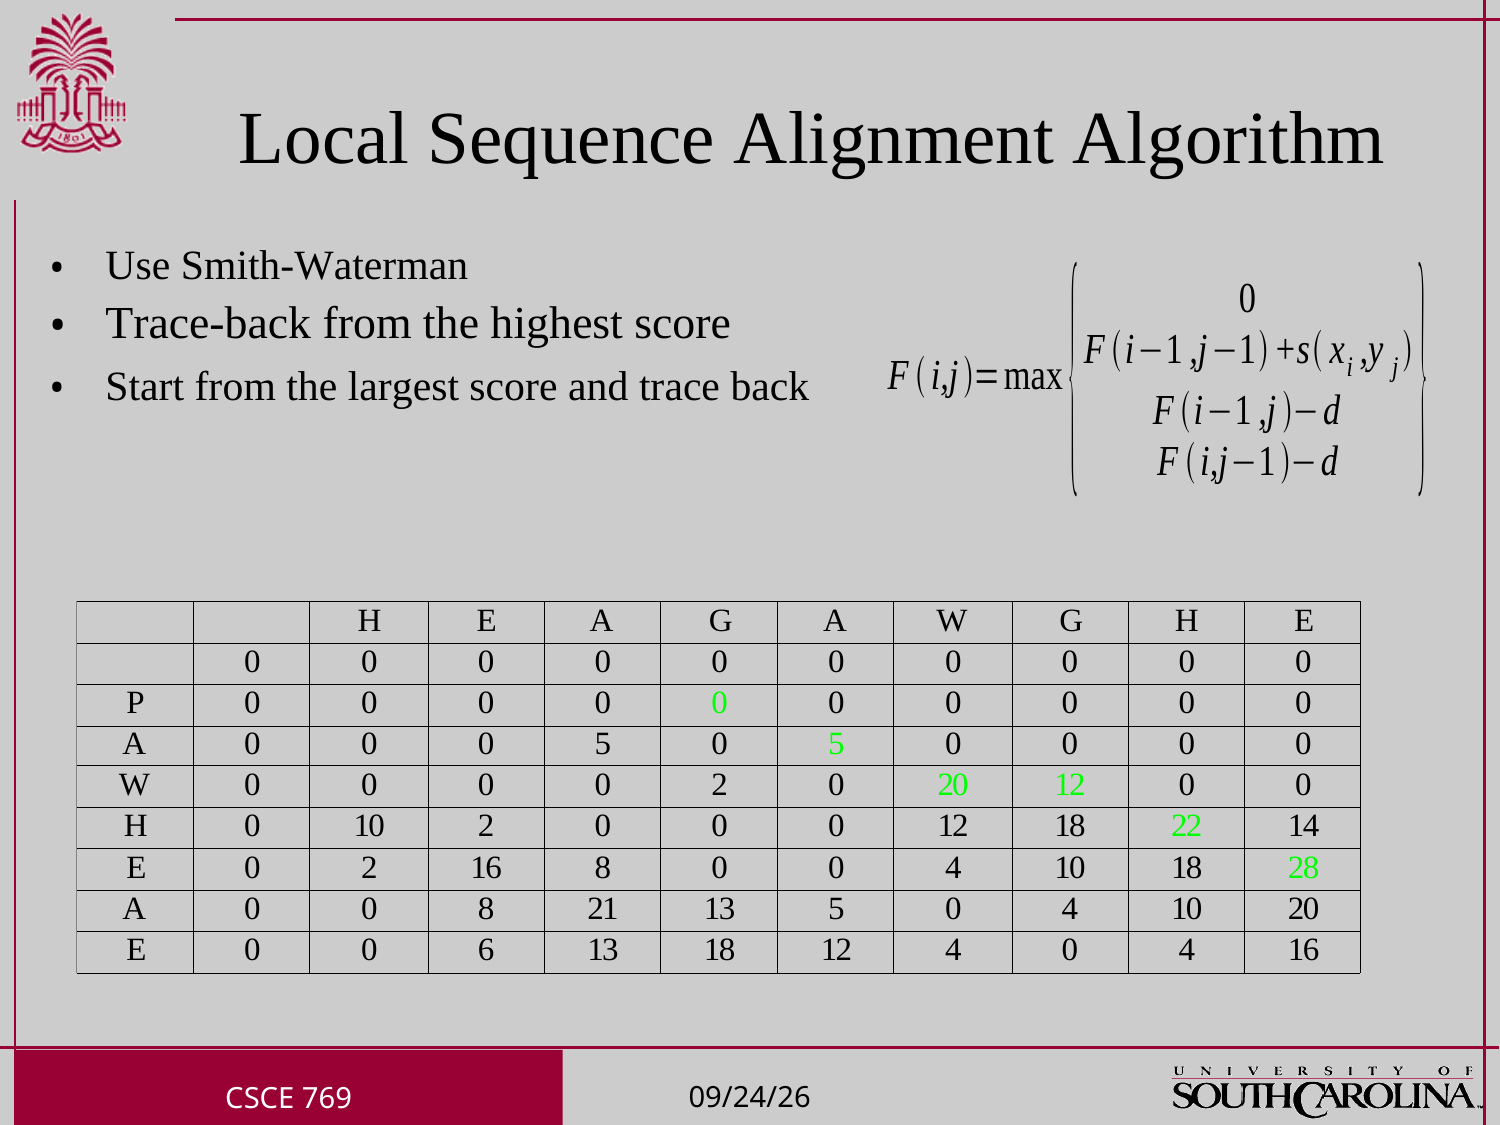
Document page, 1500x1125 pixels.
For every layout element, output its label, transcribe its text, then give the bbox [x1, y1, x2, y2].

picture [12, 12, 131, 155]
title Local Sequence Alignment Algorithm [174, 9, 1450, 188]
chart [76, 601, 1366, 976]
chart [876, 258, 1440, 498]
list Use Smith-Waterman Trace-back from the highest score Start from the largest score and trace back [34, 234, 901, 498]
picture [1162, 1049, 1483, 1125]
